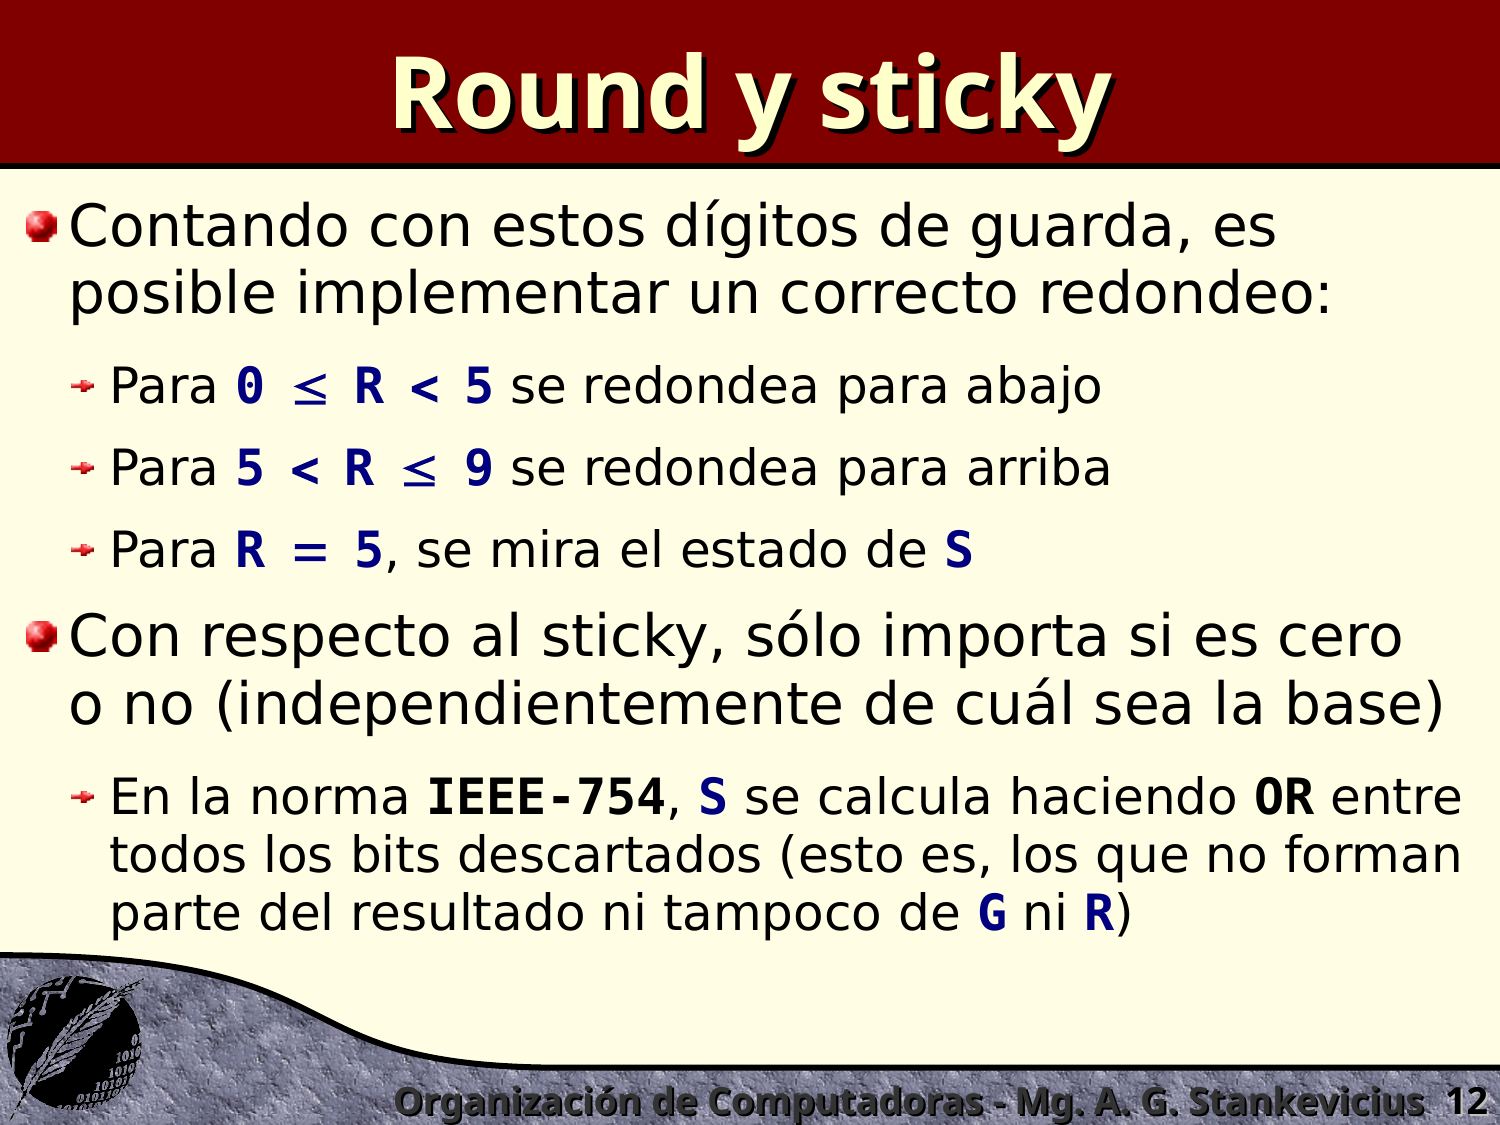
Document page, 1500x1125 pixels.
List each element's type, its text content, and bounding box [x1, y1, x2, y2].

picture [802, 1100, 806, 1110]
picture [1058, 1100, 1065, 1110]
picture [448, 1100, 455, 1110]
title Round y sticky [15, 5, 1485, 160]
list Contando con estos dígitos de guarda, es posible implementar un correcto redondeo: Para 0 ≤ R < 5 se redondea para abajo Para 5 < R ≤ 9 se redondea para arriba Para R = 5, se mira el estado de S Con respecto al sticky, sólo importa si es cero o no (independientemente de cuál sea la base) En la norma IEEE-754, S se calcula haciendo OR entre todos los bits descartados (esto es, los que no forman parte del resultado ni tampoco de G ni R) [11, 192, 1486, 958]
picture [0, 959, 1500, 1125]
